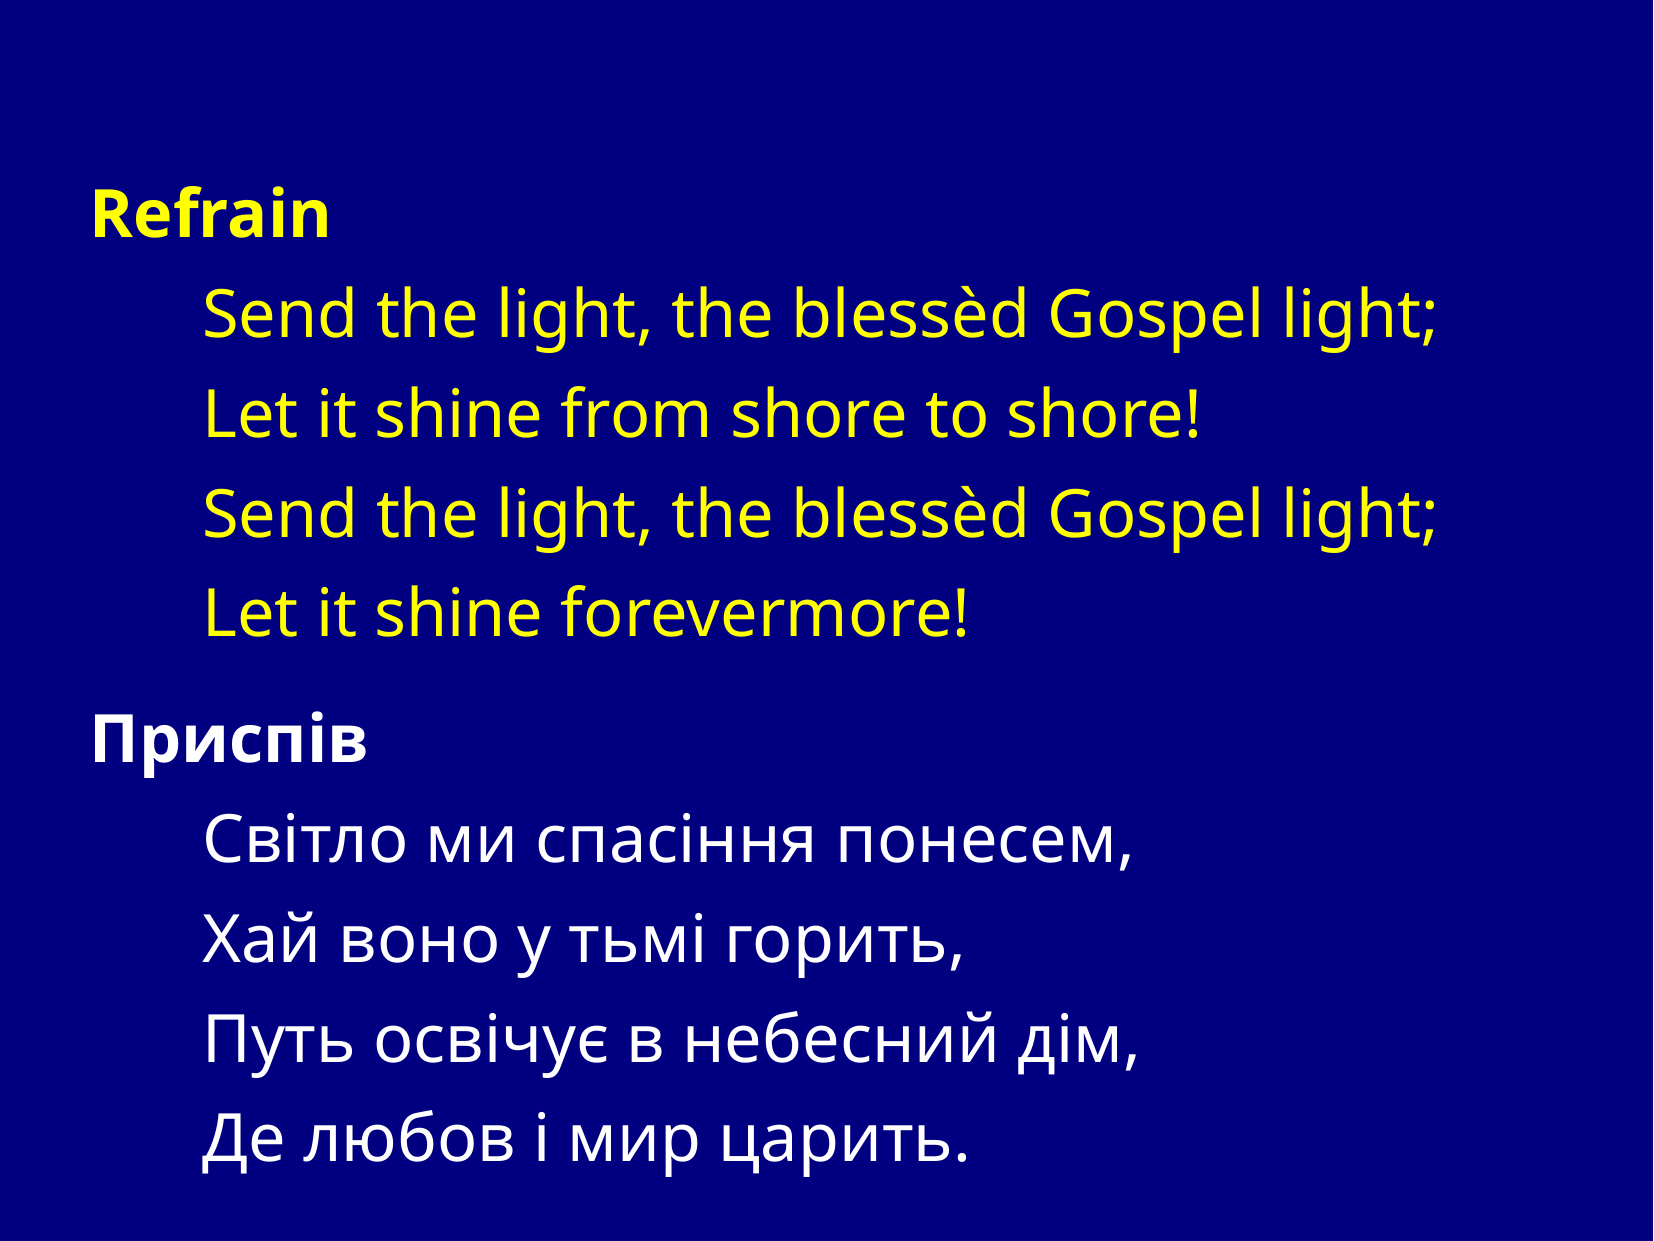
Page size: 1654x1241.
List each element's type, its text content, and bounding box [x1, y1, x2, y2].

text_box Приспів Світло ми спасіння понесем, Хай воно у тьмі горить, Путь освічує в небесний дім, Де любов і мир царить. [75, 675, 1576, 1163]
text_box Refrain Send the light, the blessèd Gospel light; Let it shine from shore to shore! Send the light, the blessèd Gospel light; Let it shine forevermore! [75, 150, 1651, 638]
